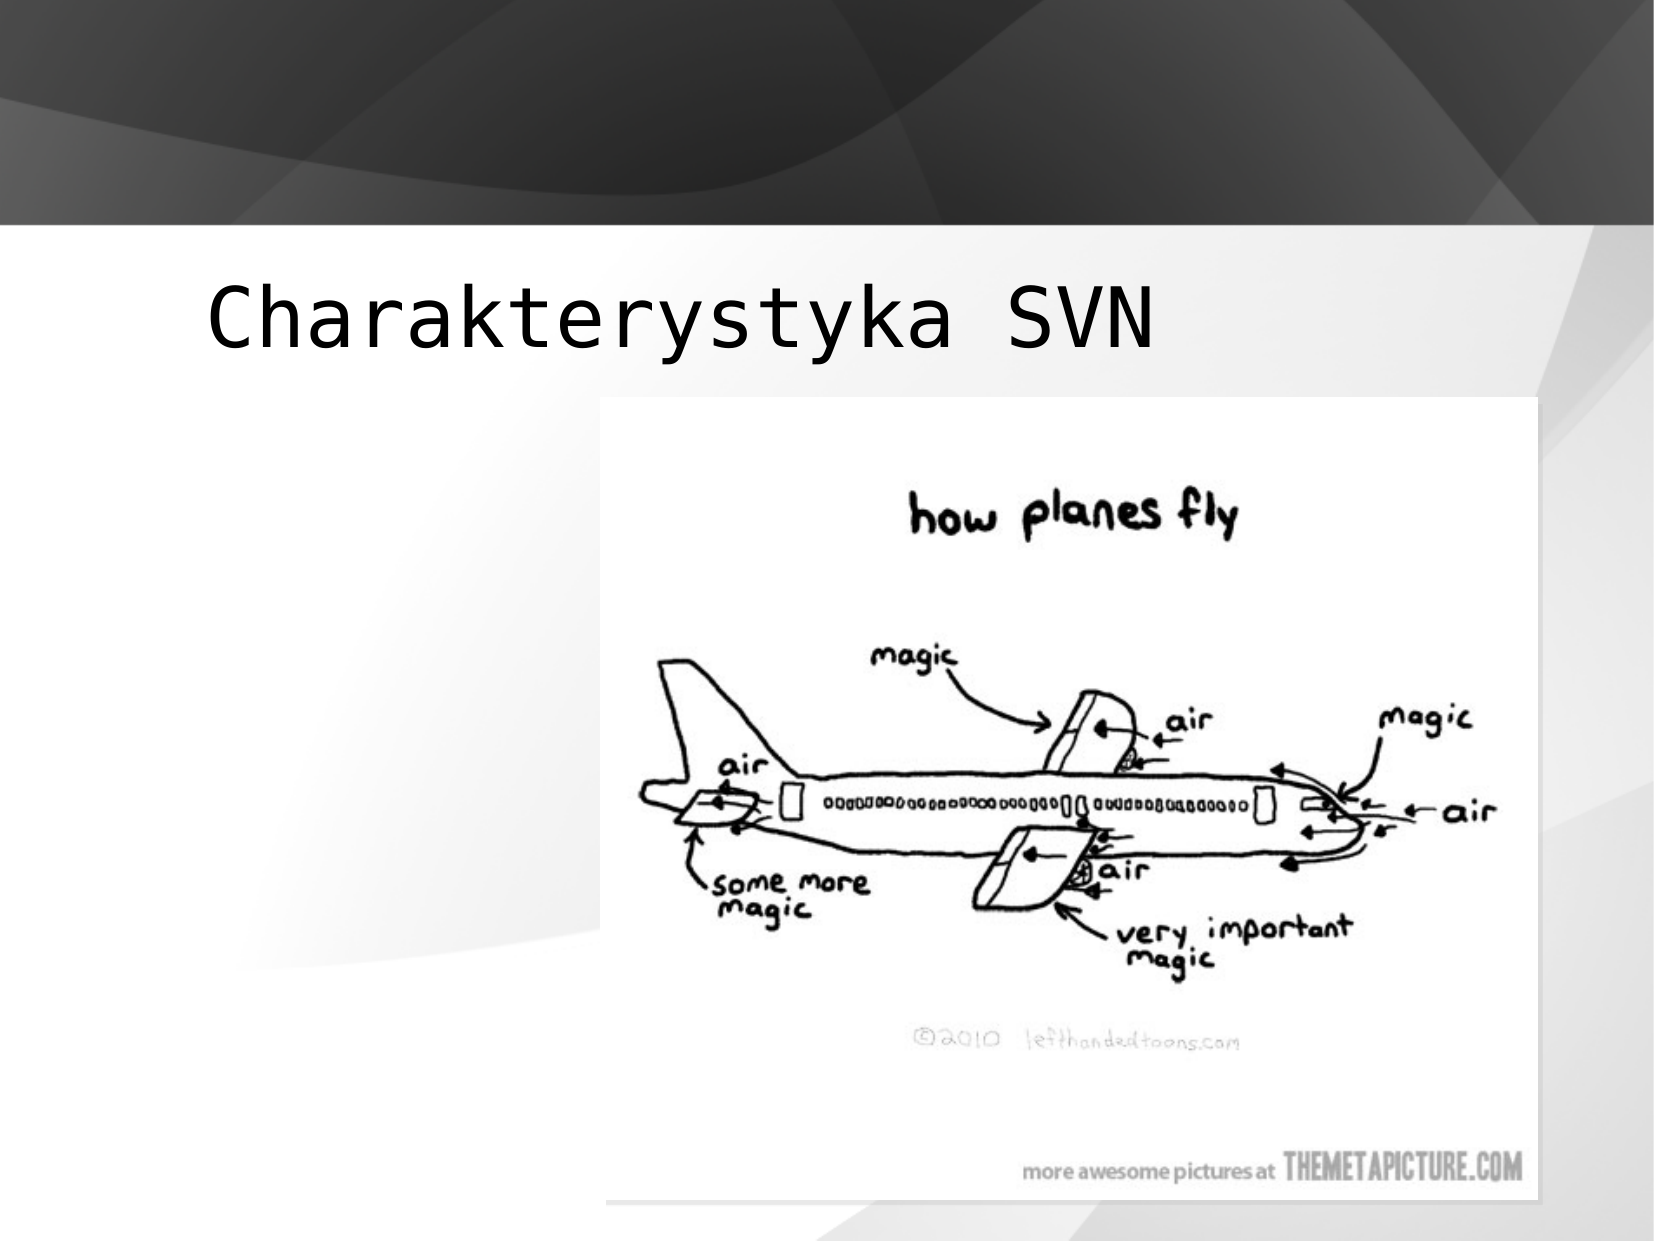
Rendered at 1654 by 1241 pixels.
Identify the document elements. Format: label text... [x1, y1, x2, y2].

picture [0, 0, 1654, 1241]
subtitle Charakterystyka SVN [0, 0, 1426, 826]
